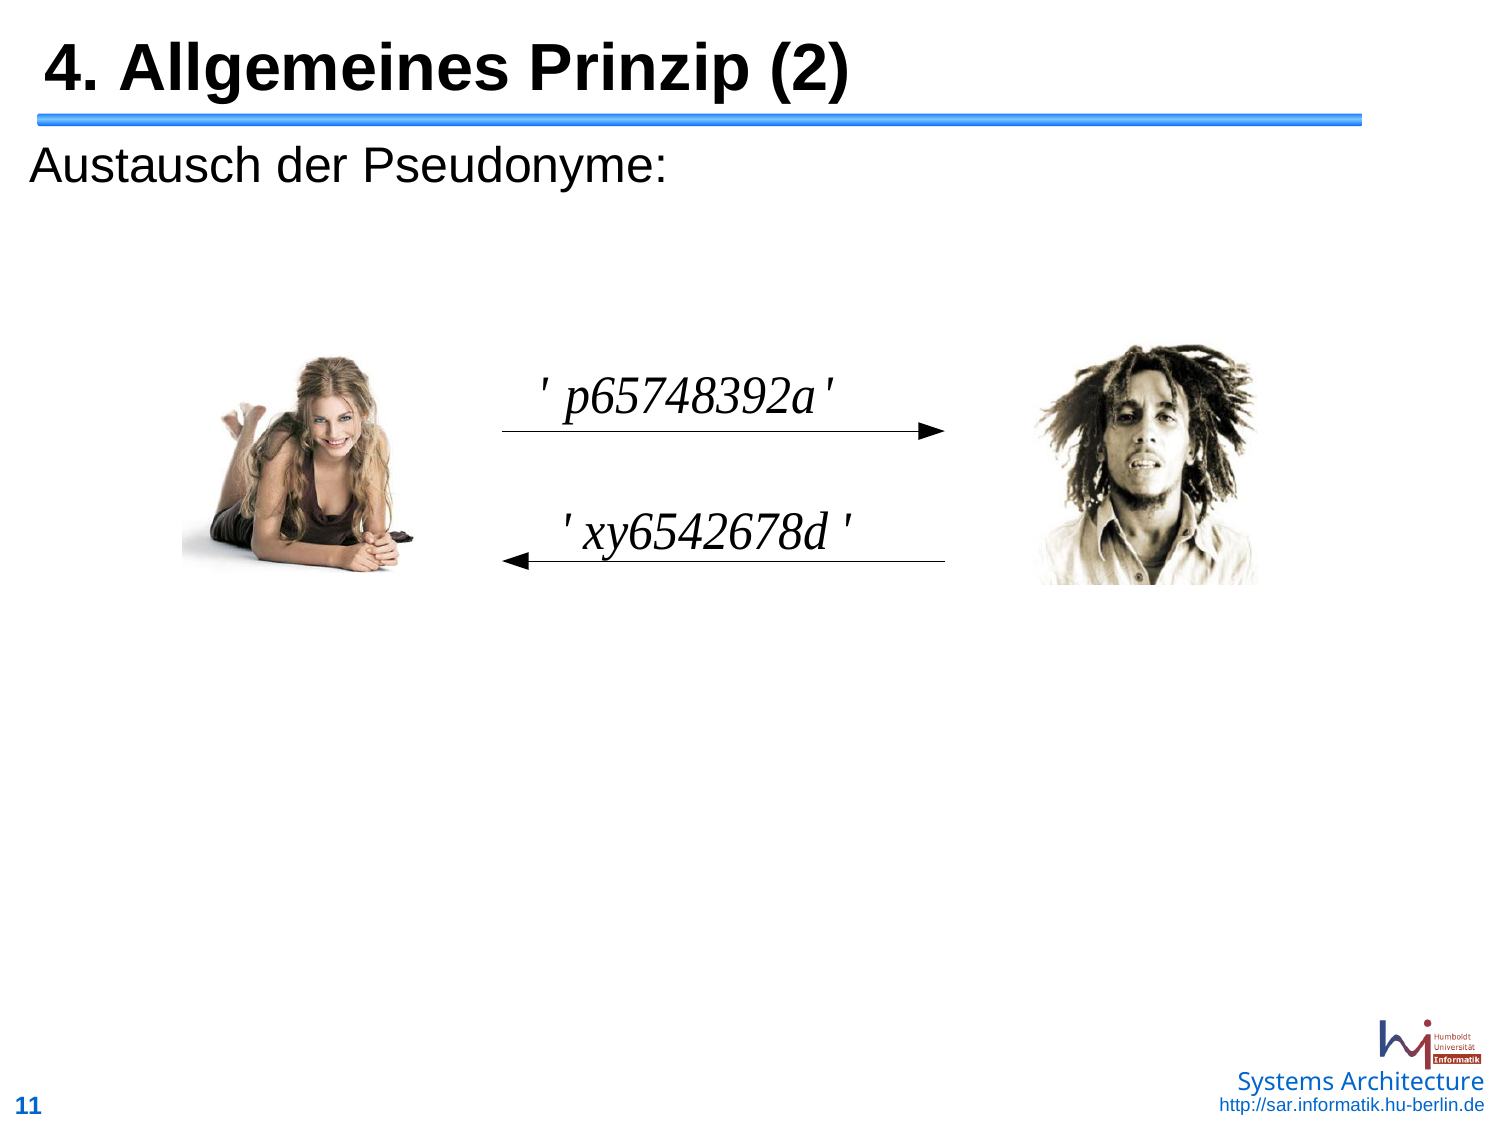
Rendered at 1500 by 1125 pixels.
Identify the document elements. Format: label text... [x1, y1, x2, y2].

list Austausch der Pseudonyme: [29, 137, 1500, 1059]
picture [1376, 1059, 1483, 1071]
title 4. Allgemeines Prinzip (2) [29, 11, 1500, 124]
